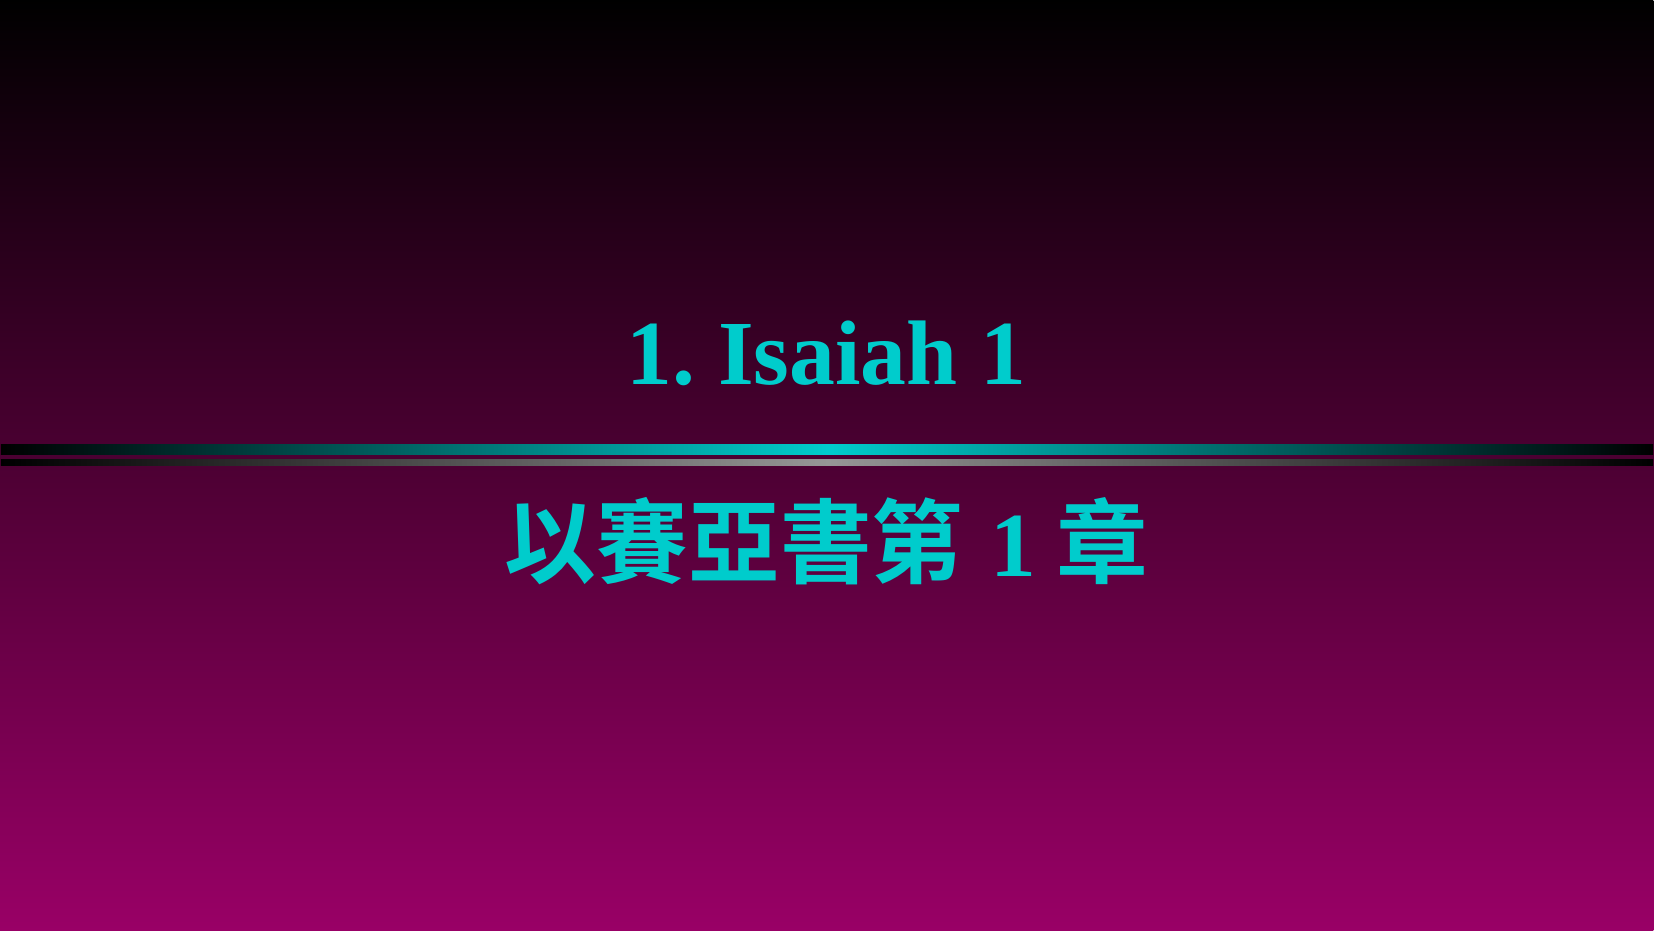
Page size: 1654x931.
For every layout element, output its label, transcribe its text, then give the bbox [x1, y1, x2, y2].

title 1. Isaiah 1 以賽亞書第1章 [124, 251, 1530, 604]
